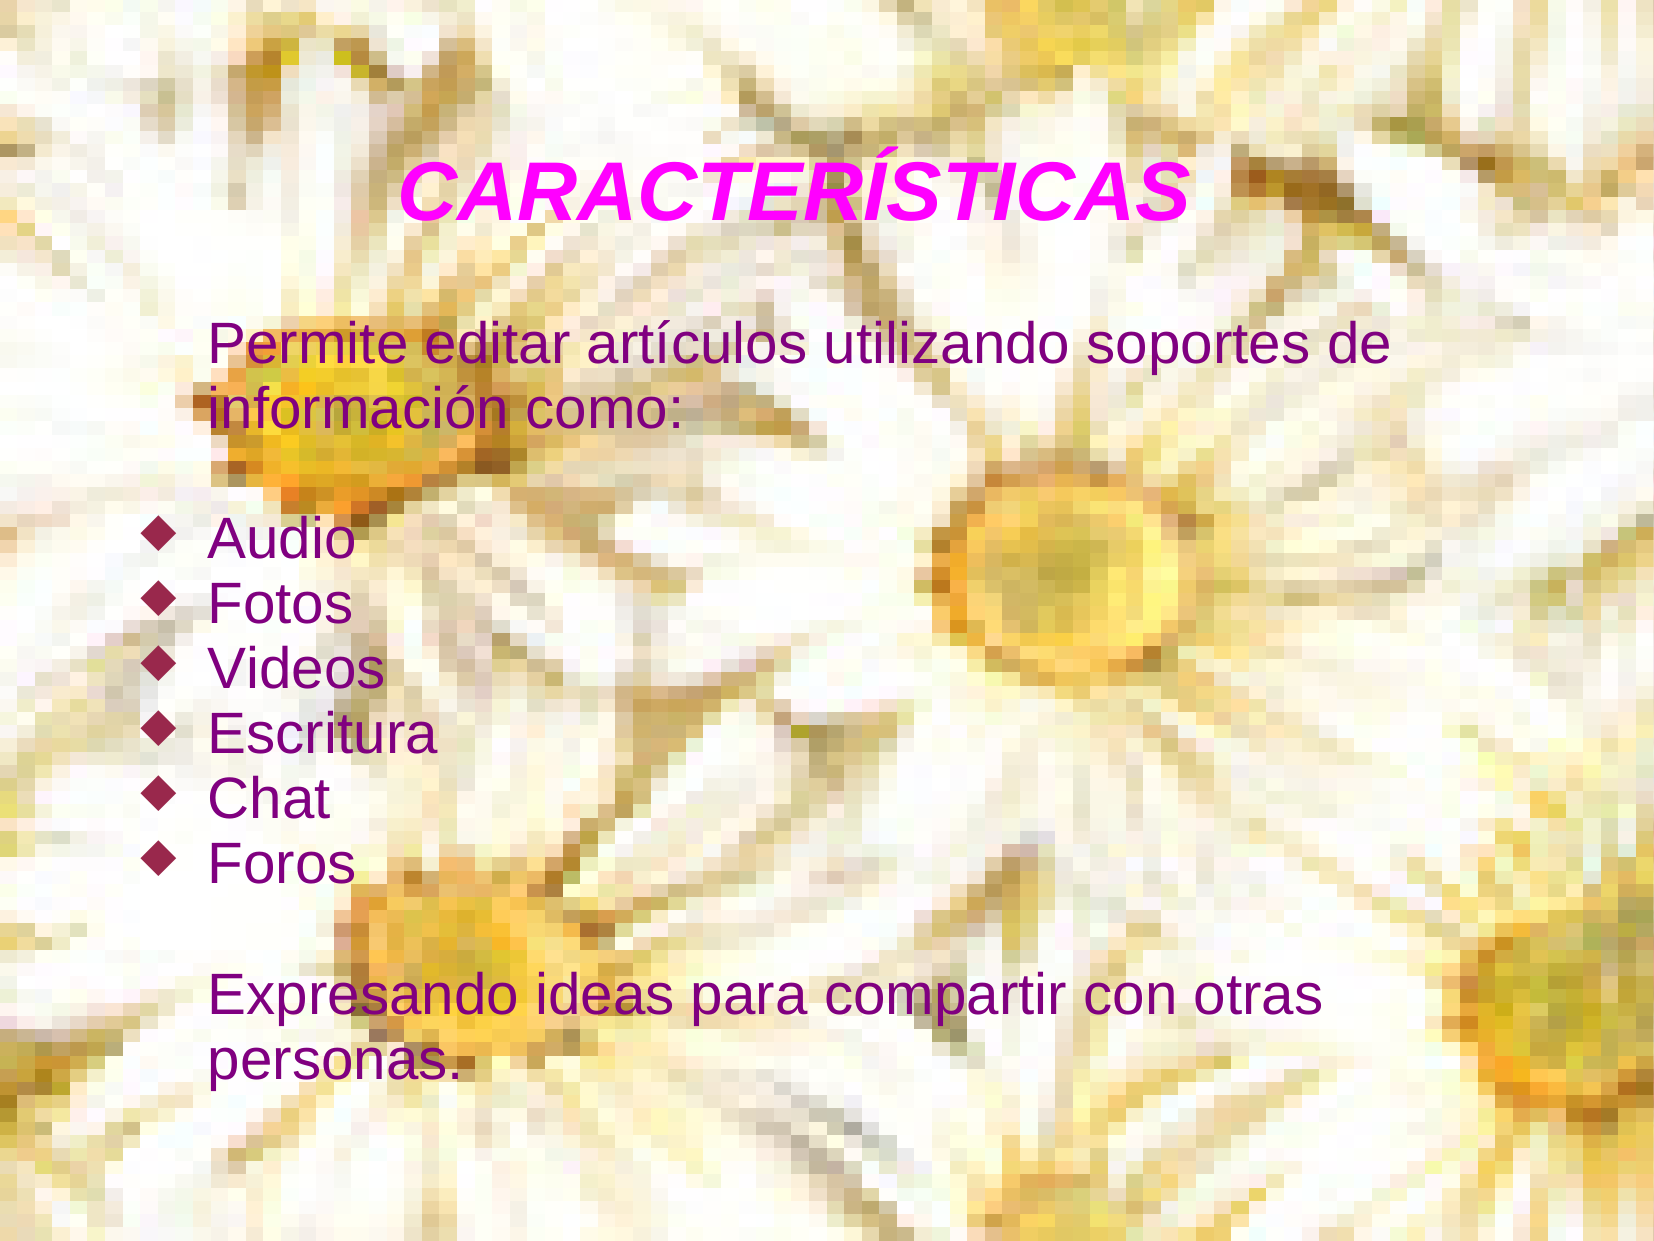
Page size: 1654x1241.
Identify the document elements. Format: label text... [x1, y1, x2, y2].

picture [0, 0, 1654, 1241]
list Permite editar artículos utilizando soportes de información como: Audio Fotos Videos Escritura Chat Foros Expresando ideas para compartir con otras personas. [124, 311, 1506, 1093]
title CARACTERÍSTICAS [88, 88, 1501, 296]
